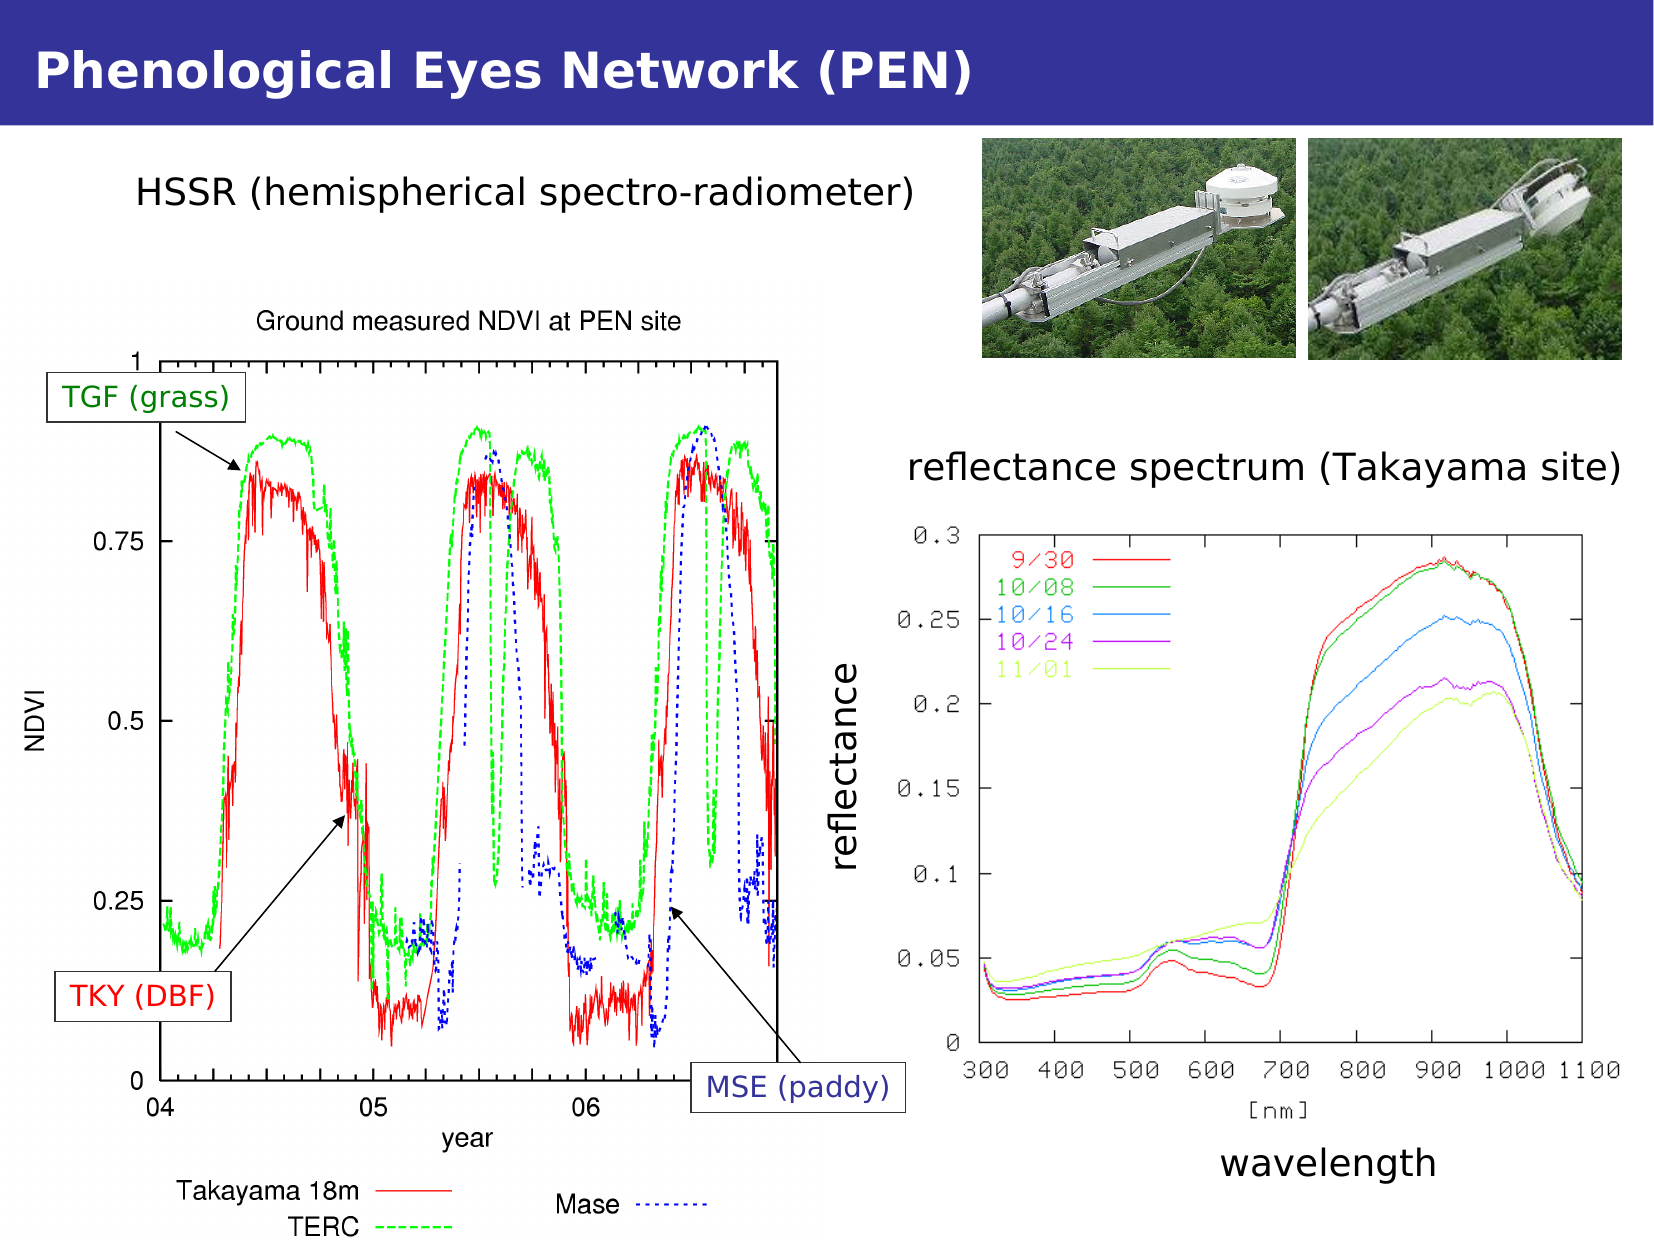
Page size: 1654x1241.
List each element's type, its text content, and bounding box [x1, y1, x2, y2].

text_box [0, 0, 1654, 126]
text_box TGF (grass) [47, 372, 246, 423]
picture [0, 281, 822, 1241]
text_box wavelength [1204, 1133, 1453, 1193]
text_box reflectance [813, 620, 873, 916]
text_box HSSR (hemispherical spectro-radiometer) [120, 163, 932, 223]
picture [1308, 138, 1622, 360]
text_box MSE (paddy) [690, 1062, 906, 1113]
text_box TKY (DBF) [55, 971, 232, 1022]
picture [826, 502, 1628, 1126]
text_box Phenological Eyes Network (PEN) [19, 34, 1101, 108]
picture [982, 138, 1296, 358]
text_box reflectance spectrum (Takayama site) [892, 437, 1639, 497]
